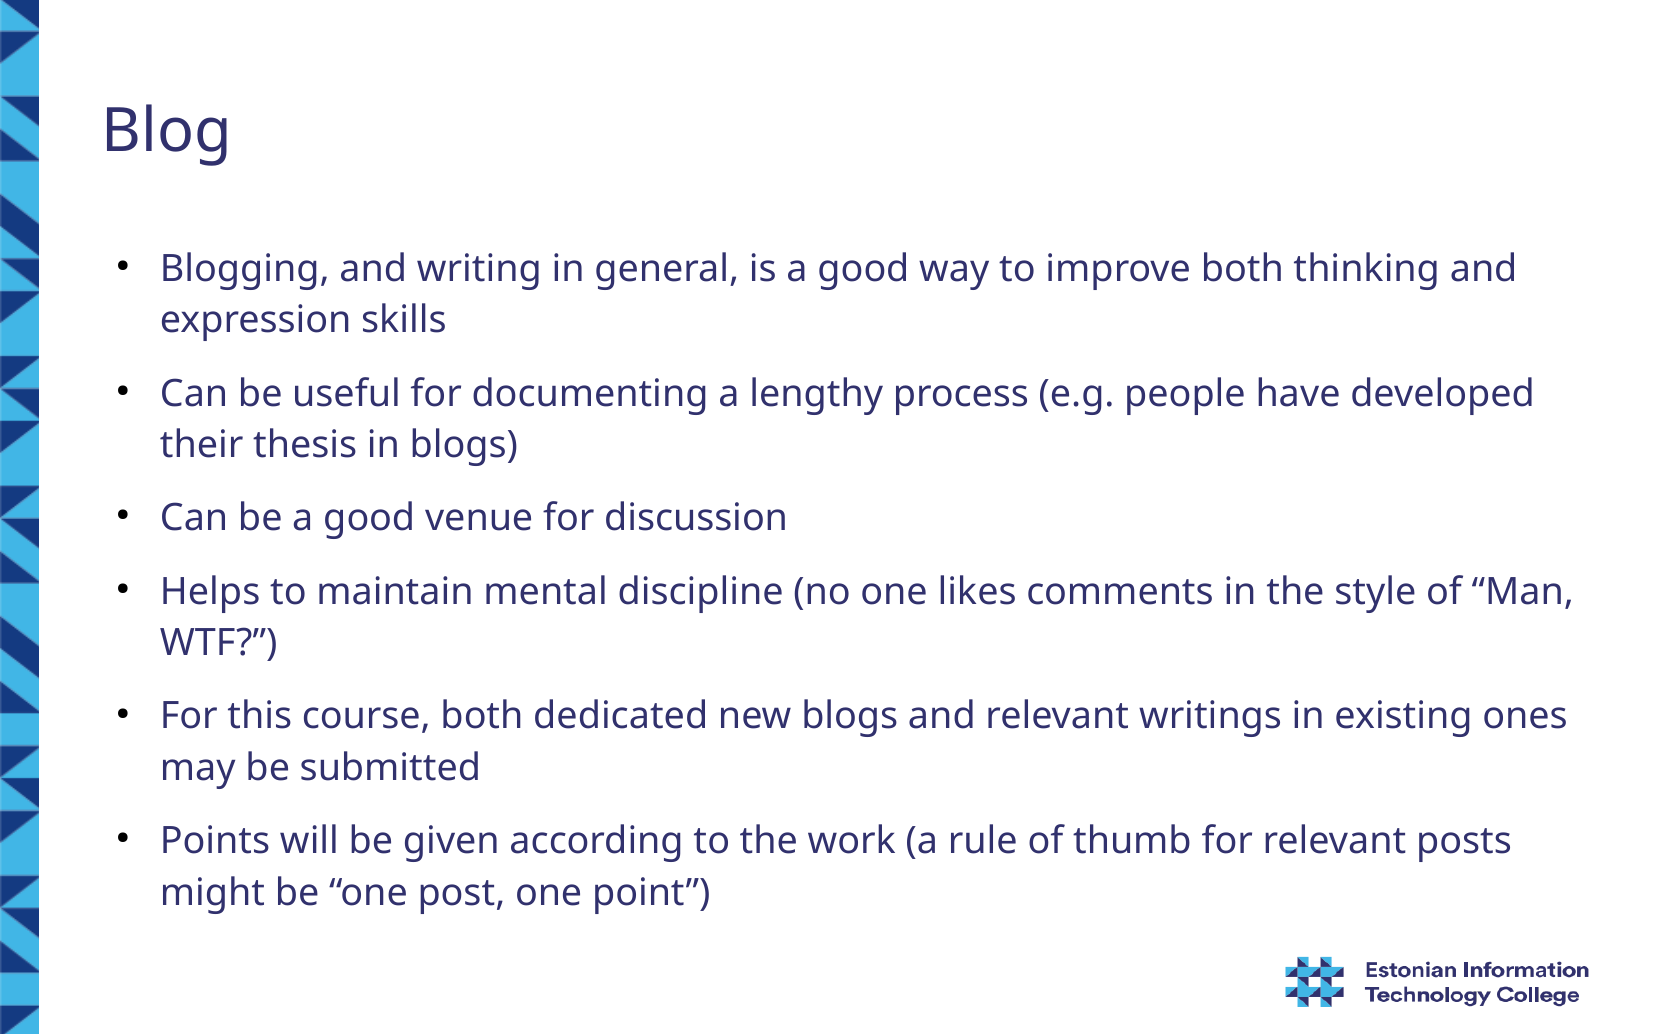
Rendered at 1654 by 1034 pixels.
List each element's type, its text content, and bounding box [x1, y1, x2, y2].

title Blog [101, 41, 1224, 214]
list Blogging, and writing in general, is a good way to improve both thinking and expression skills Can be useful for documenting a lengthy process (e.g. people have developed their thesis in blogs) Can be a good venue for discussion Helps to maintain mental discipline (no one likes comments in the style of “Man, WTF?”) For this course, both dedicated new blogs and relevant writings in existing ones may be submitted Points will be given according to the work (a rule of thumb for relevant posts might be “one post, one point”) [101, 241, 1591, 924]
